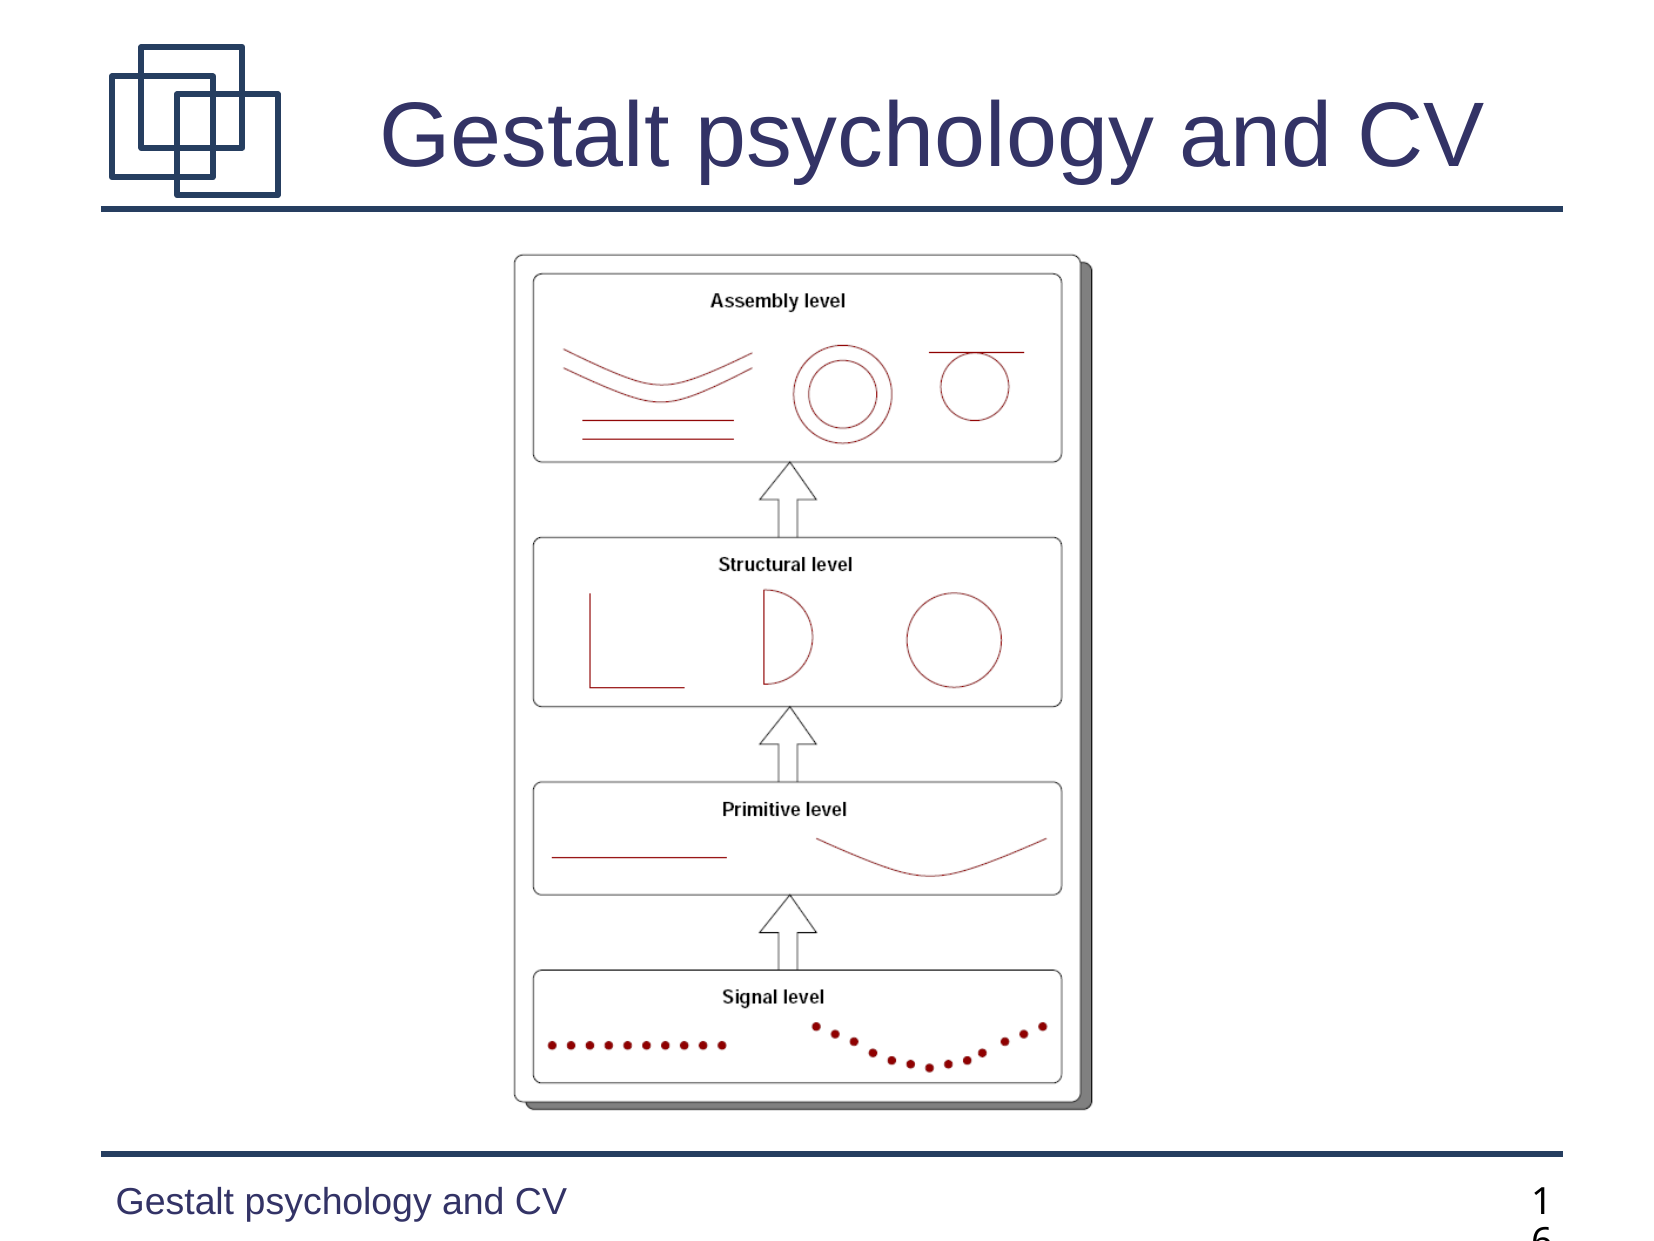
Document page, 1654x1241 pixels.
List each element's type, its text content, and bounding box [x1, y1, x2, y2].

title Gestalt psychology and CV [295, 39, 1571, 232]
picture [492, 243, 1110, 1129]
